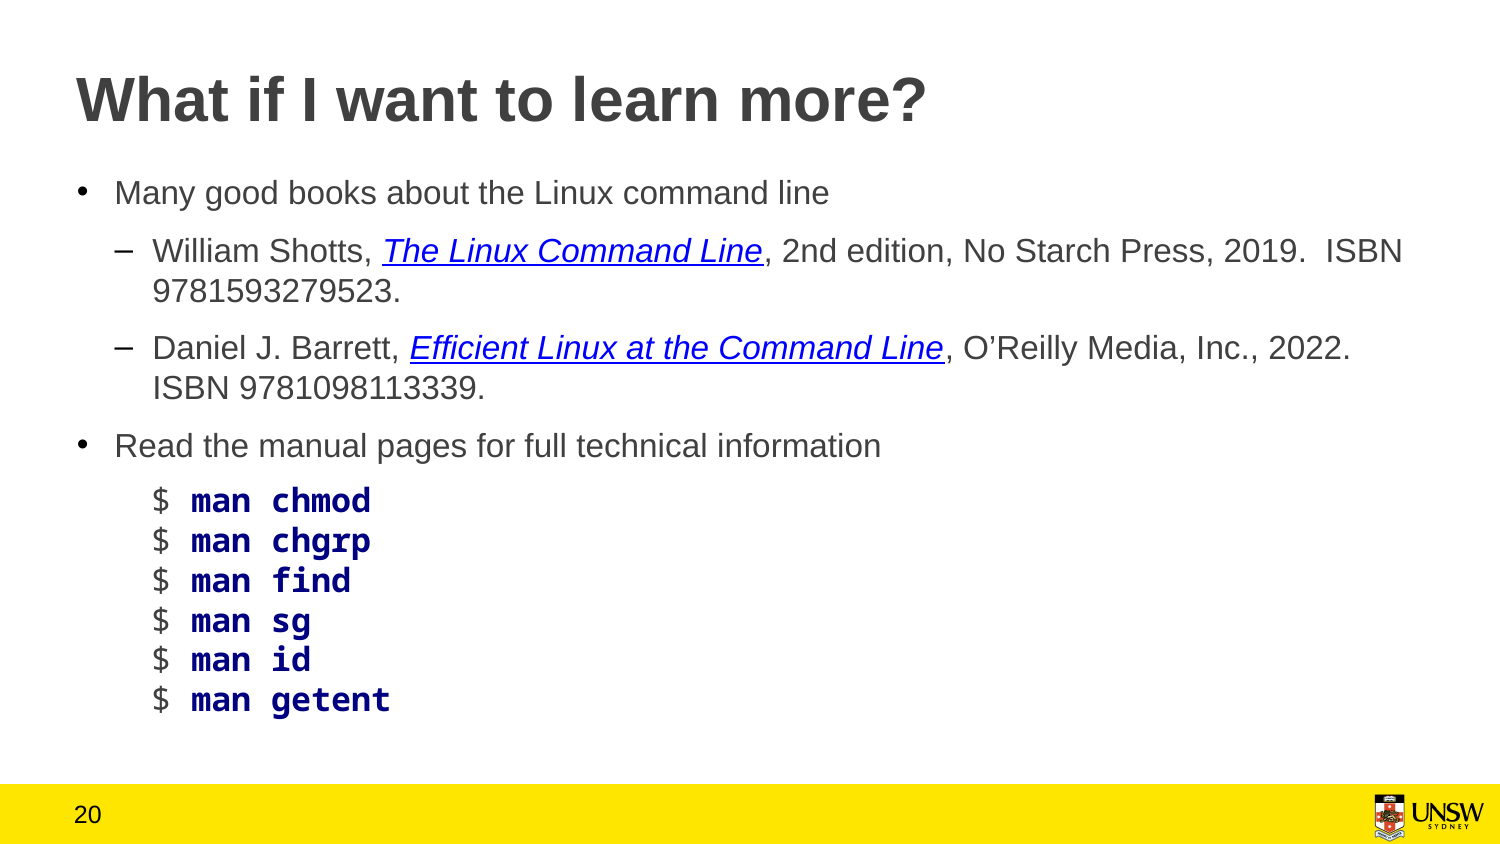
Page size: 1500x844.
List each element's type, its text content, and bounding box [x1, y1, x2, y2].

picture [0, 784, 1500, 844]
text_box <number> [59, 791, 219, 839]
list Many good books about the Linux command line William Shotts, The Linux Command Line, 2nd edition, No Starch Press, 2019. ISBN 9781593279523. Daniel J. Barrett, Efficient Linux at the Command Line, O’Reilly Media, Inc., 2022. ISBN 9781098113339. Read the manual pages for full technical information $ man chmod $ man chgrp $ man find $ man sg $ man id $ man getent [76, 171, 1424, 762]
title What if I want to learn more? [76, 59, 1427, 136]
